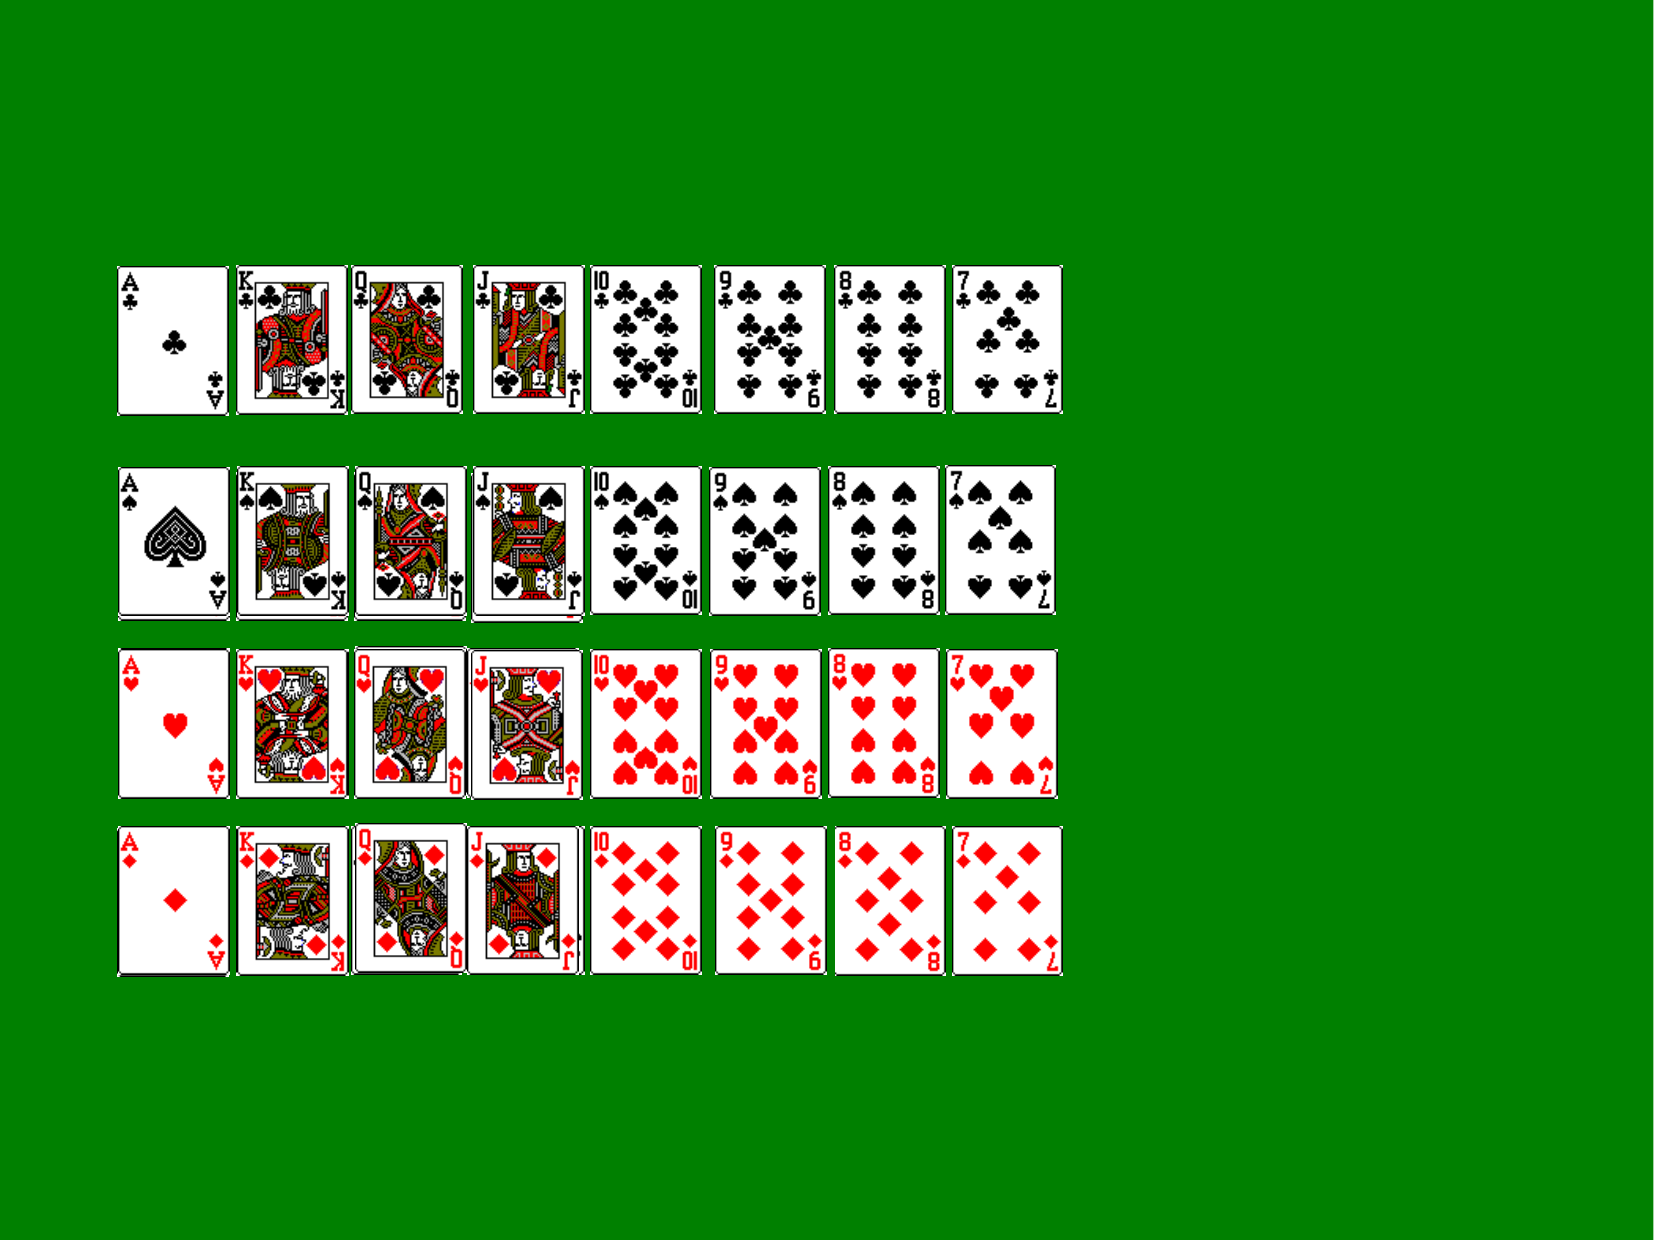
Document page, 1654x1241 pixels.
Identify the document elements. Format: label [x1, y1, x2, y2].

picture [590, 826, 702, 975]
picture [354, 646, 583, 800]
picture [946, 649, 1058, 799]
picture [714, 265, 826, 415]
picture [828, 648, 940, 798]
picture [590, 265, 702, 414]
picture [590, 466, 702, 615]
picture [473, 265, 585, 414]
picture [828, 466, 940, 615]
picture [471, 466, 585, 623]
picture [117, 826, 230, 977]
picture [710, 649, 822, 799]
picture [354, 466, 467, 621]
picture [236, 466, 349, 621]
picture [709, 467, 821, 616]
picture [590, 649, 702, 799]
picture [952, 826, 1063, 976]
picture [835, 826, 946, 976]
picture [351, 265, 463, 414]
picture [118, 648, 230, 799]
picture [351, 823, 585, 975]
picture [834, 265, 946, 415]
picture [236, 826, 349, 976]
picture [945, 465, 1056, 615]
picture [236, 649, 349, 799]
picture [952, 265, 1063, 415]
picture [117, 266, 229, 416]
picture [118, 467, 230, 621]
picture [236, 265, 348, 415]
picture [715, 826, 827, 975]
